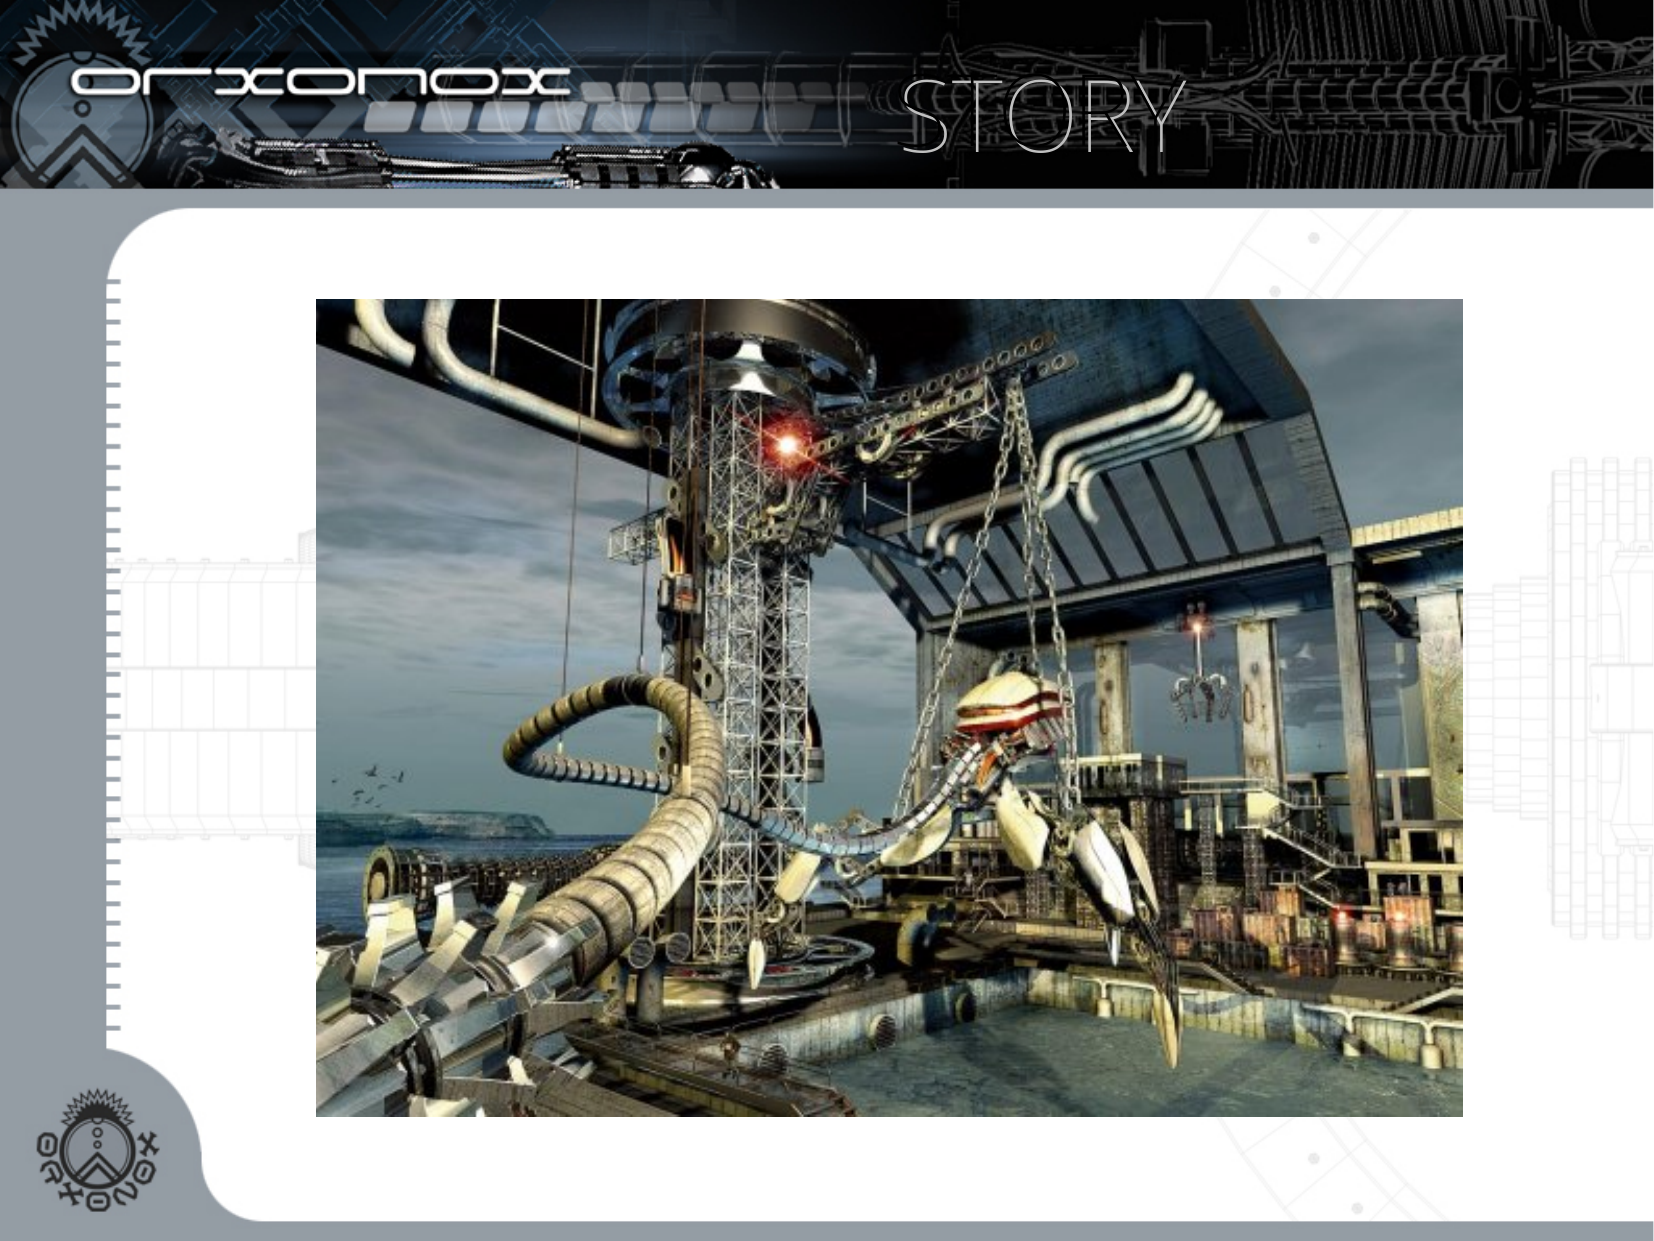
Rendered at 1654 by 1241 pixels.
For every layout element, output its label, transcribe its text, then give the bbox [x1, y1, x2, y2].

picture [0, 0, 1654, 1241]
text_box STORY [842, 32, 1242, 164]
